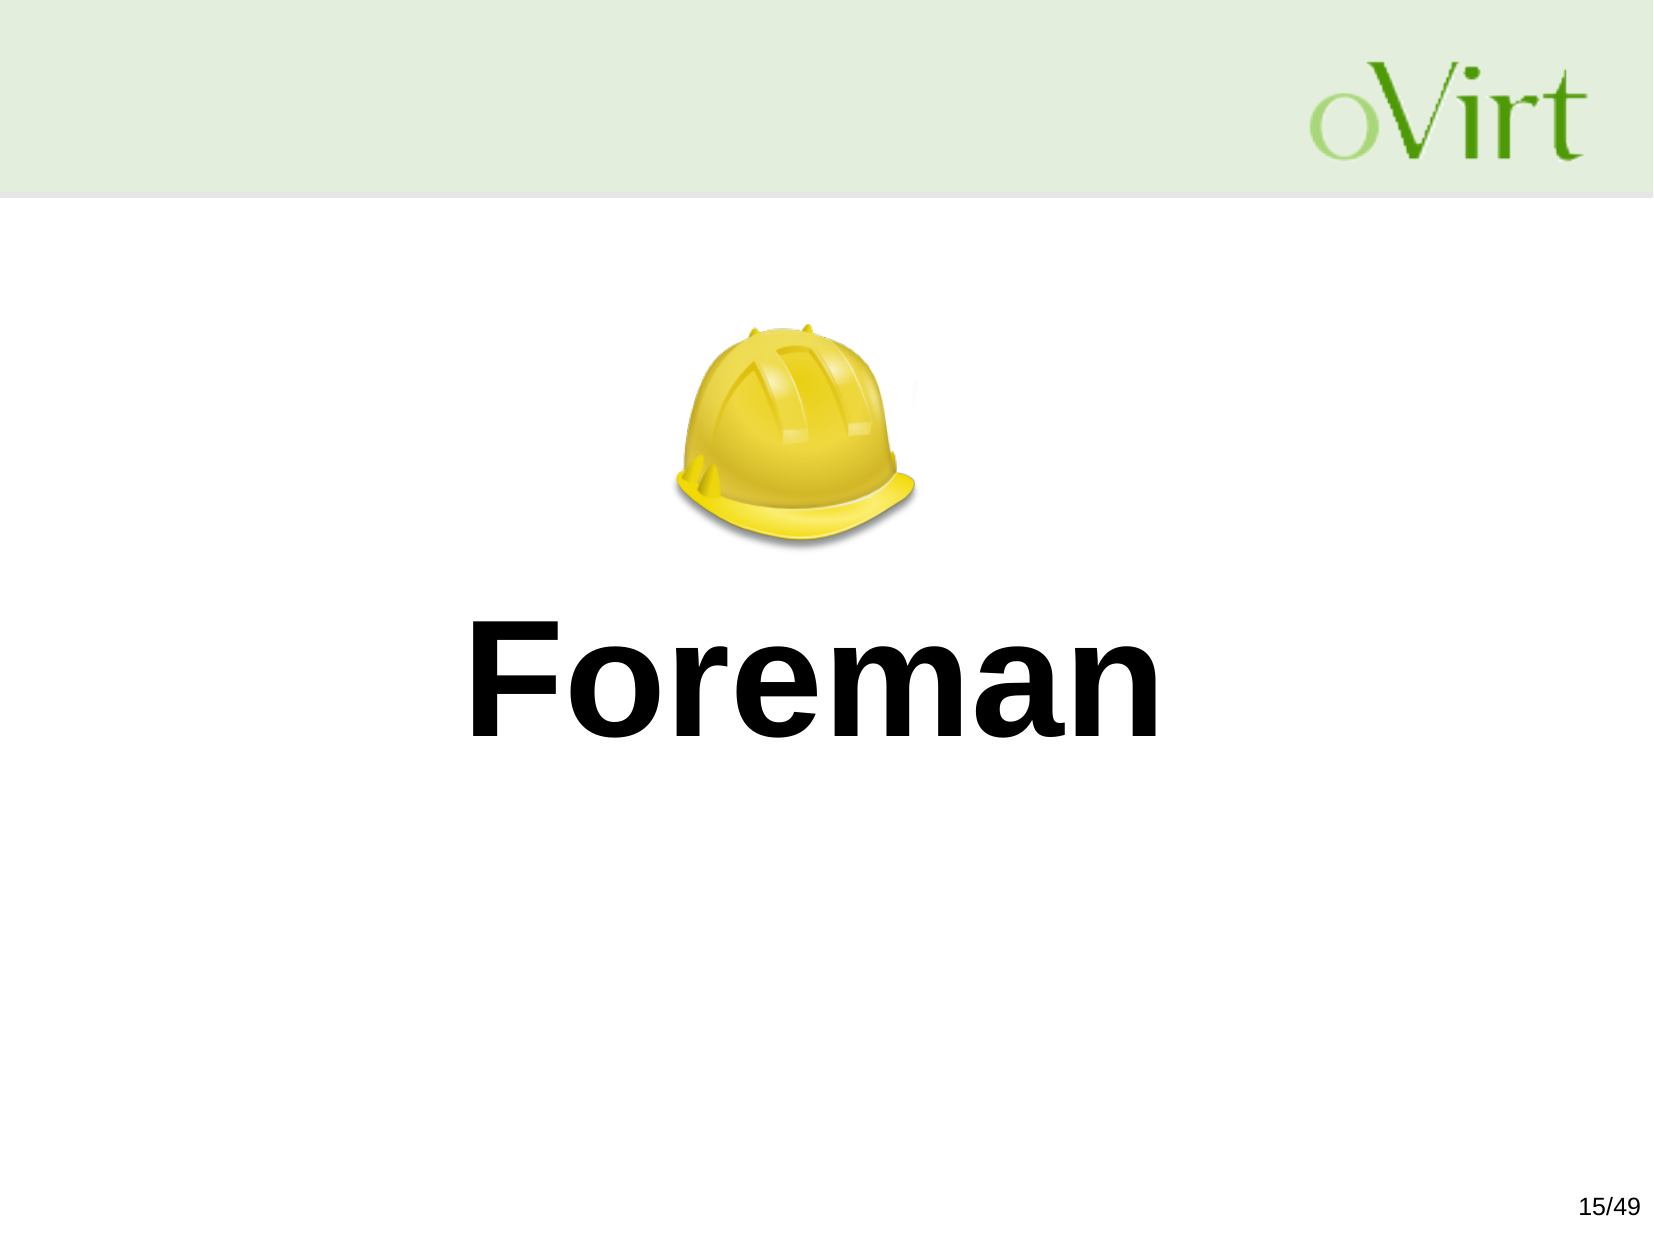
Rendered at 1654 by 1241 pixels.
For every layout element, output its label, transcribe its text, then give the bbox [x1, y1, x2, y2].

picture [669, 324, 924, 555]
title Foreman [176, 569, 1453, 770]
picture [1289, 36, 1613, 181]
